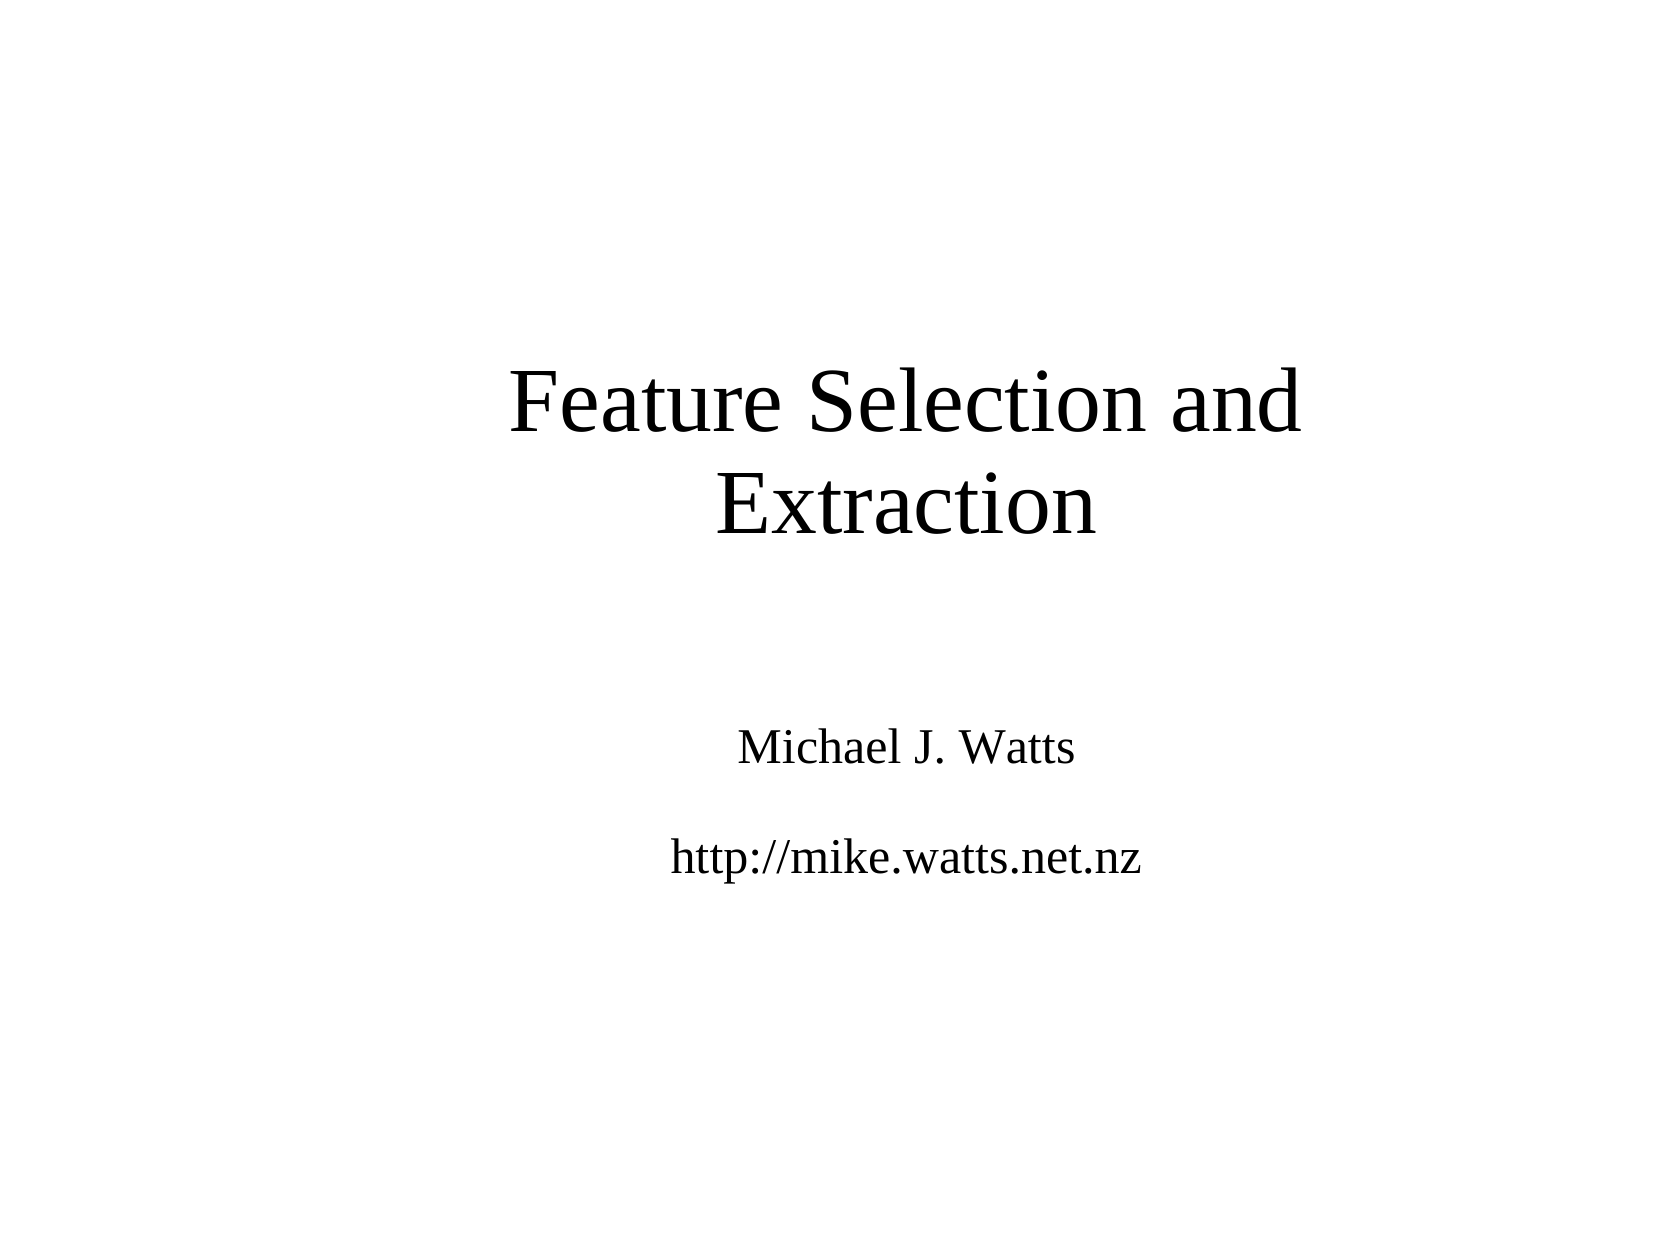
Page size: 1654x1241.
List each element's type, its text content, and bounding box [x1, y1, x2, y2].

text_box Feature Selection and Extraction Michael J. Watts http://mike.watts.net.nz [380, 349, 1433, 913]
